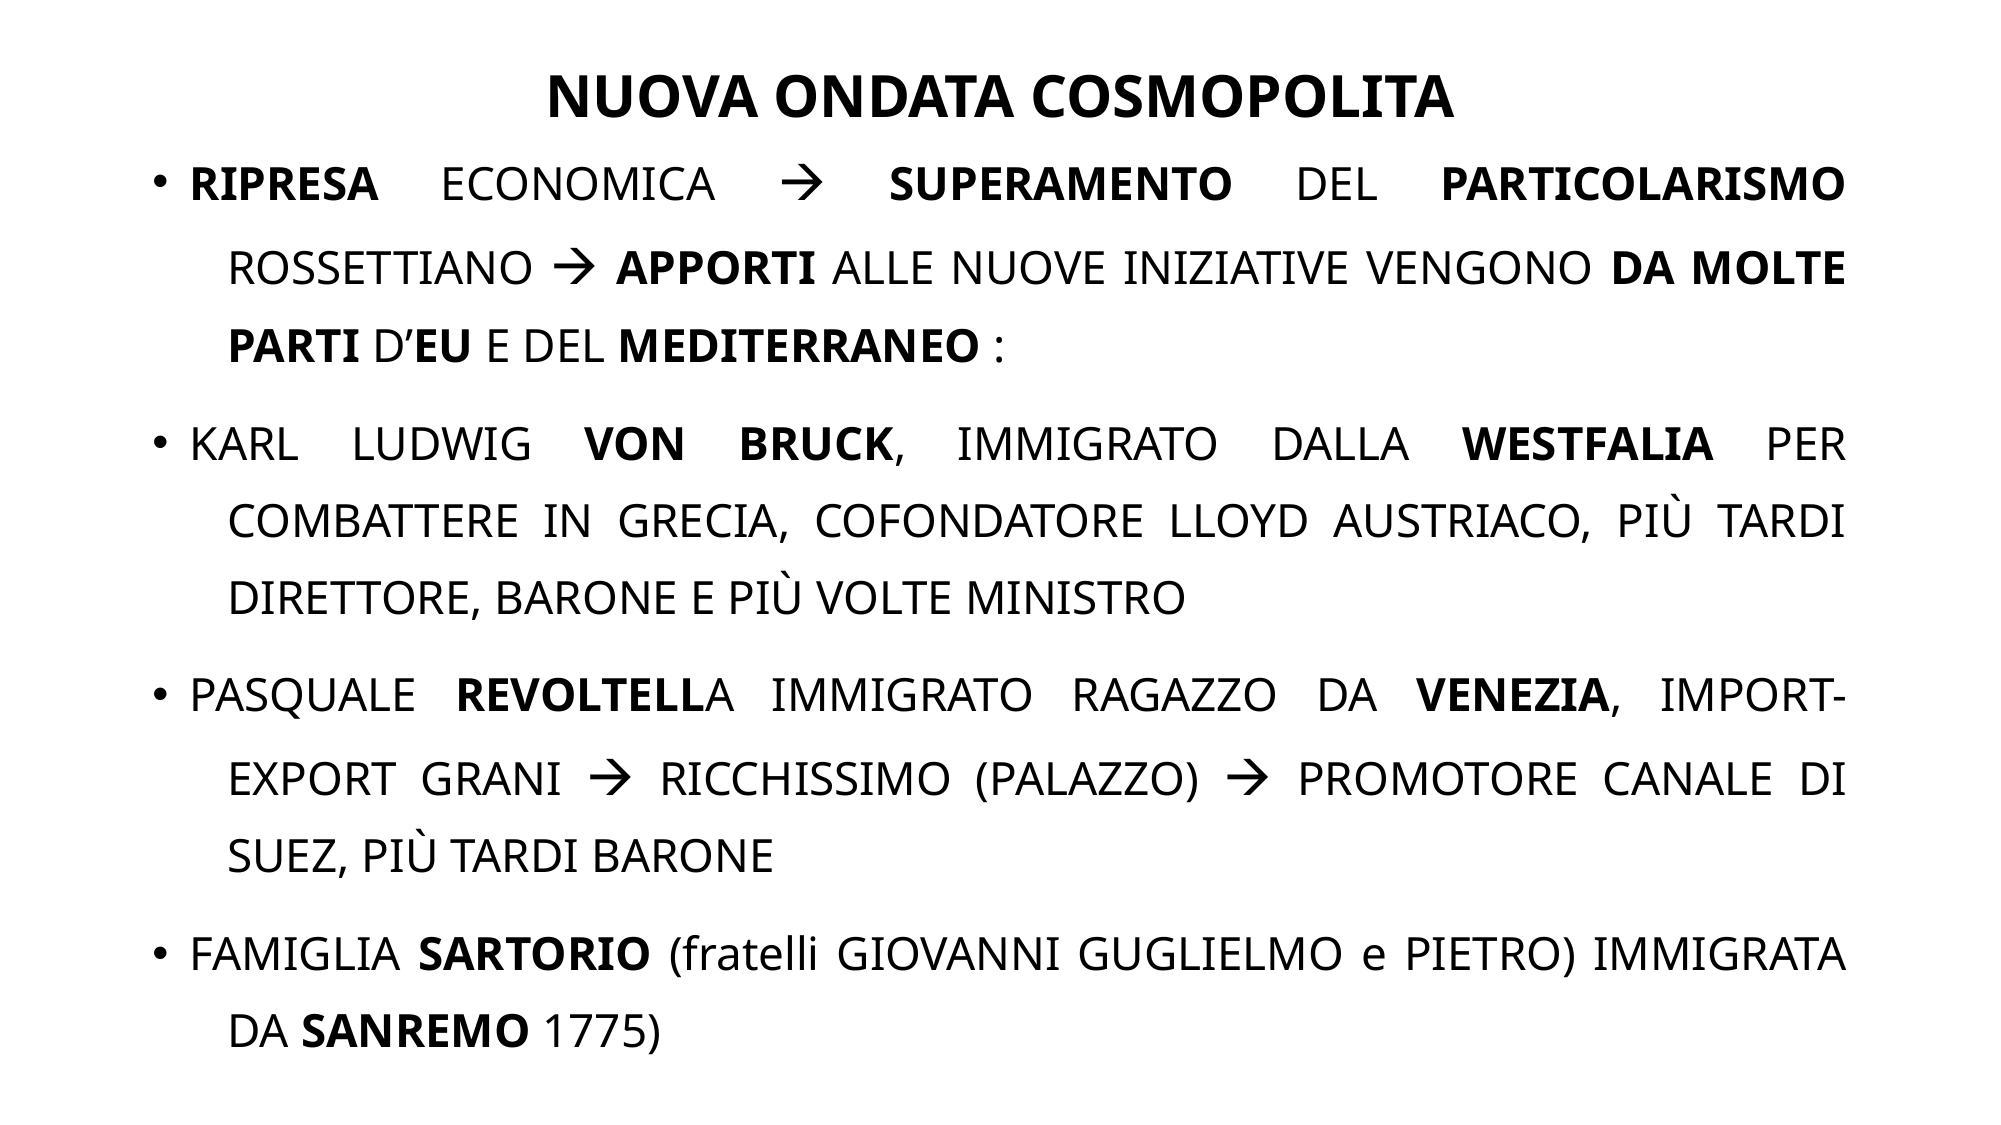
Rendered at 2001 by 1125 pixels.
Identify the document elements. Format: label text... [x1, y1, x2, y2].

title NUOVA ONDATA COSMOPOLITA [137, 59, 1863, 89]
list RIPRESA ECONOMICA  SUPERAMENTO DEL PARTICOLARISMO ROSSETTIANO  APPORTI ALLE NUOVE INIZIATIVE VENGONO DA MOLTE PARTI D’EU E DEL MEDITERRANEO : KARL LUDWIG VON BRUCK, IMMIGRATO DALLA WESTFALIA PER COMBATTERE IN GRECIA, COFONDATORE LLOYD AUSTRIACO, PIÙ TARDI DIRETTORE, BARONE E PIÙ VOLTE MINISTRO PASQUALE REVOLTELLA IMMIGRATO RAGAZZO DA VENEZIA, IMPORT-EXPORT GRANI  RICCHISSIMO (PALAZZO)  PROMOTORE CANALE DI SUEZ, PIÙ TARDI BARONE FAMIGLIA SARTORIO (fratelli GIOVANNI GUGLIELMO e PIETRO) IMMIGRATA DA SANREMO 1775) [137, 119, 1863, 1107]
